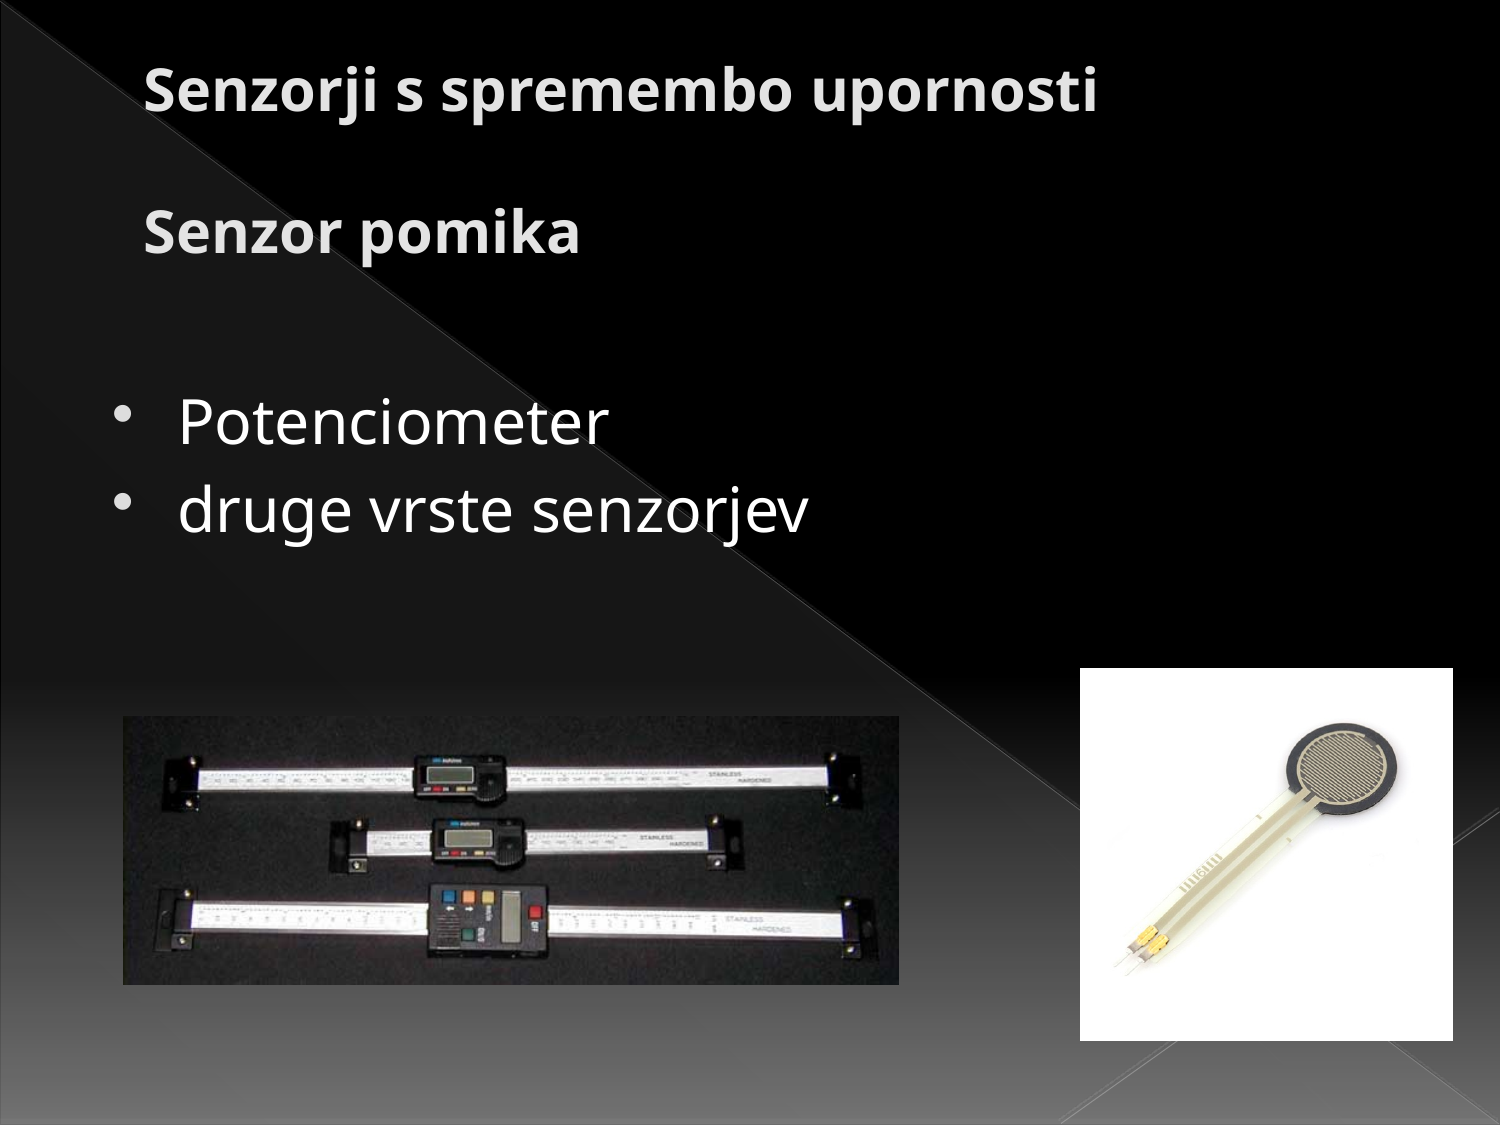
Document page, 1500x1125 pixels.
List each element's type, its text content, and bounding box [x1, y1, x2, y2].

list Potenciometer druge vrste senzorjev [88, 375, 1439, 1125]
title Senzorji s spremembo upornosti Senzor pomika [75, 43, 1425, 274]
picture [123, 716, 899, 985]
picture [1080, 668, 1453, 1041]
